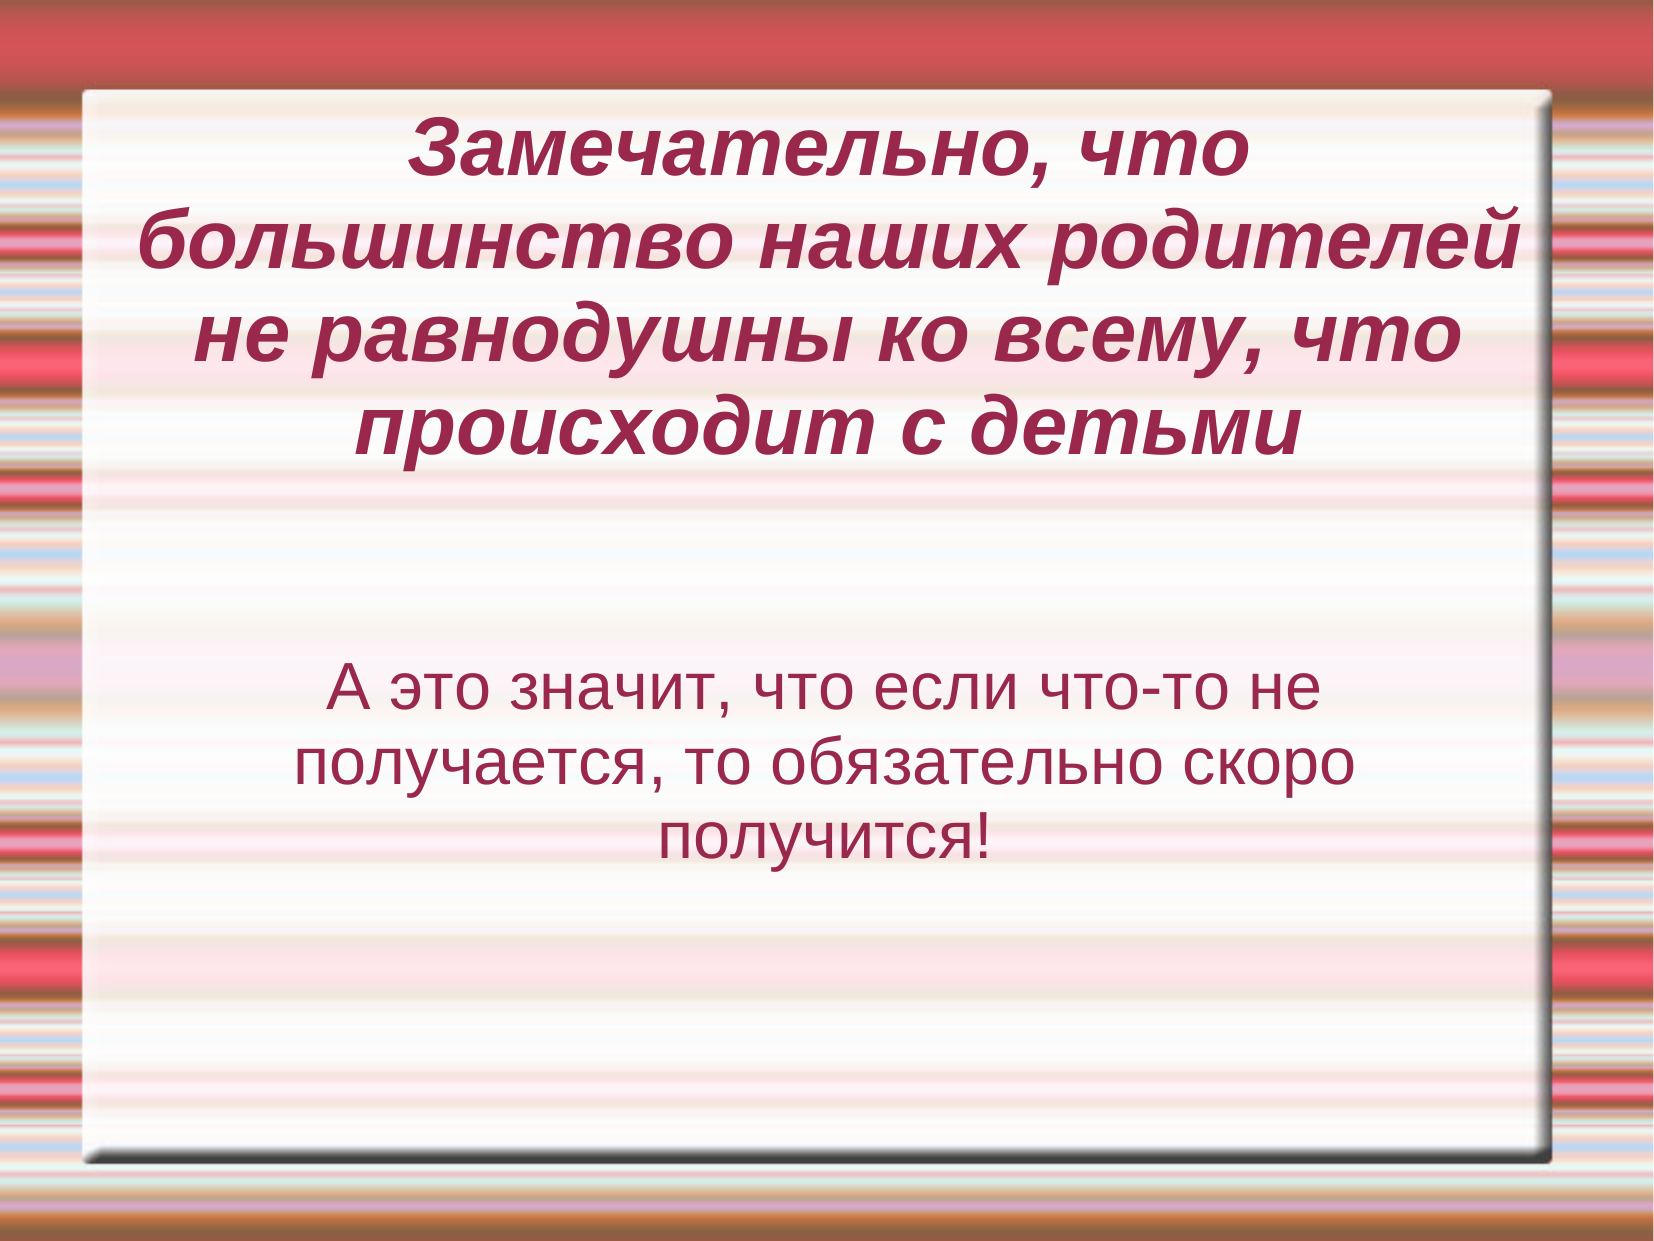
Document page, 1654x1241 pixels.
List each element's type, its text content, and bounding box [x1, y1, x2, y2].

subtitle А это значит, что если что-то не получается, то обязательно скоро получится! [134, 472, 1516, 1125]
picture [0, 0, 1654, 1241]
title Замечательно, что большинство наших родителей не равнодушны ко всему, что происходит с детьми [123, 100, 1536, 473]
